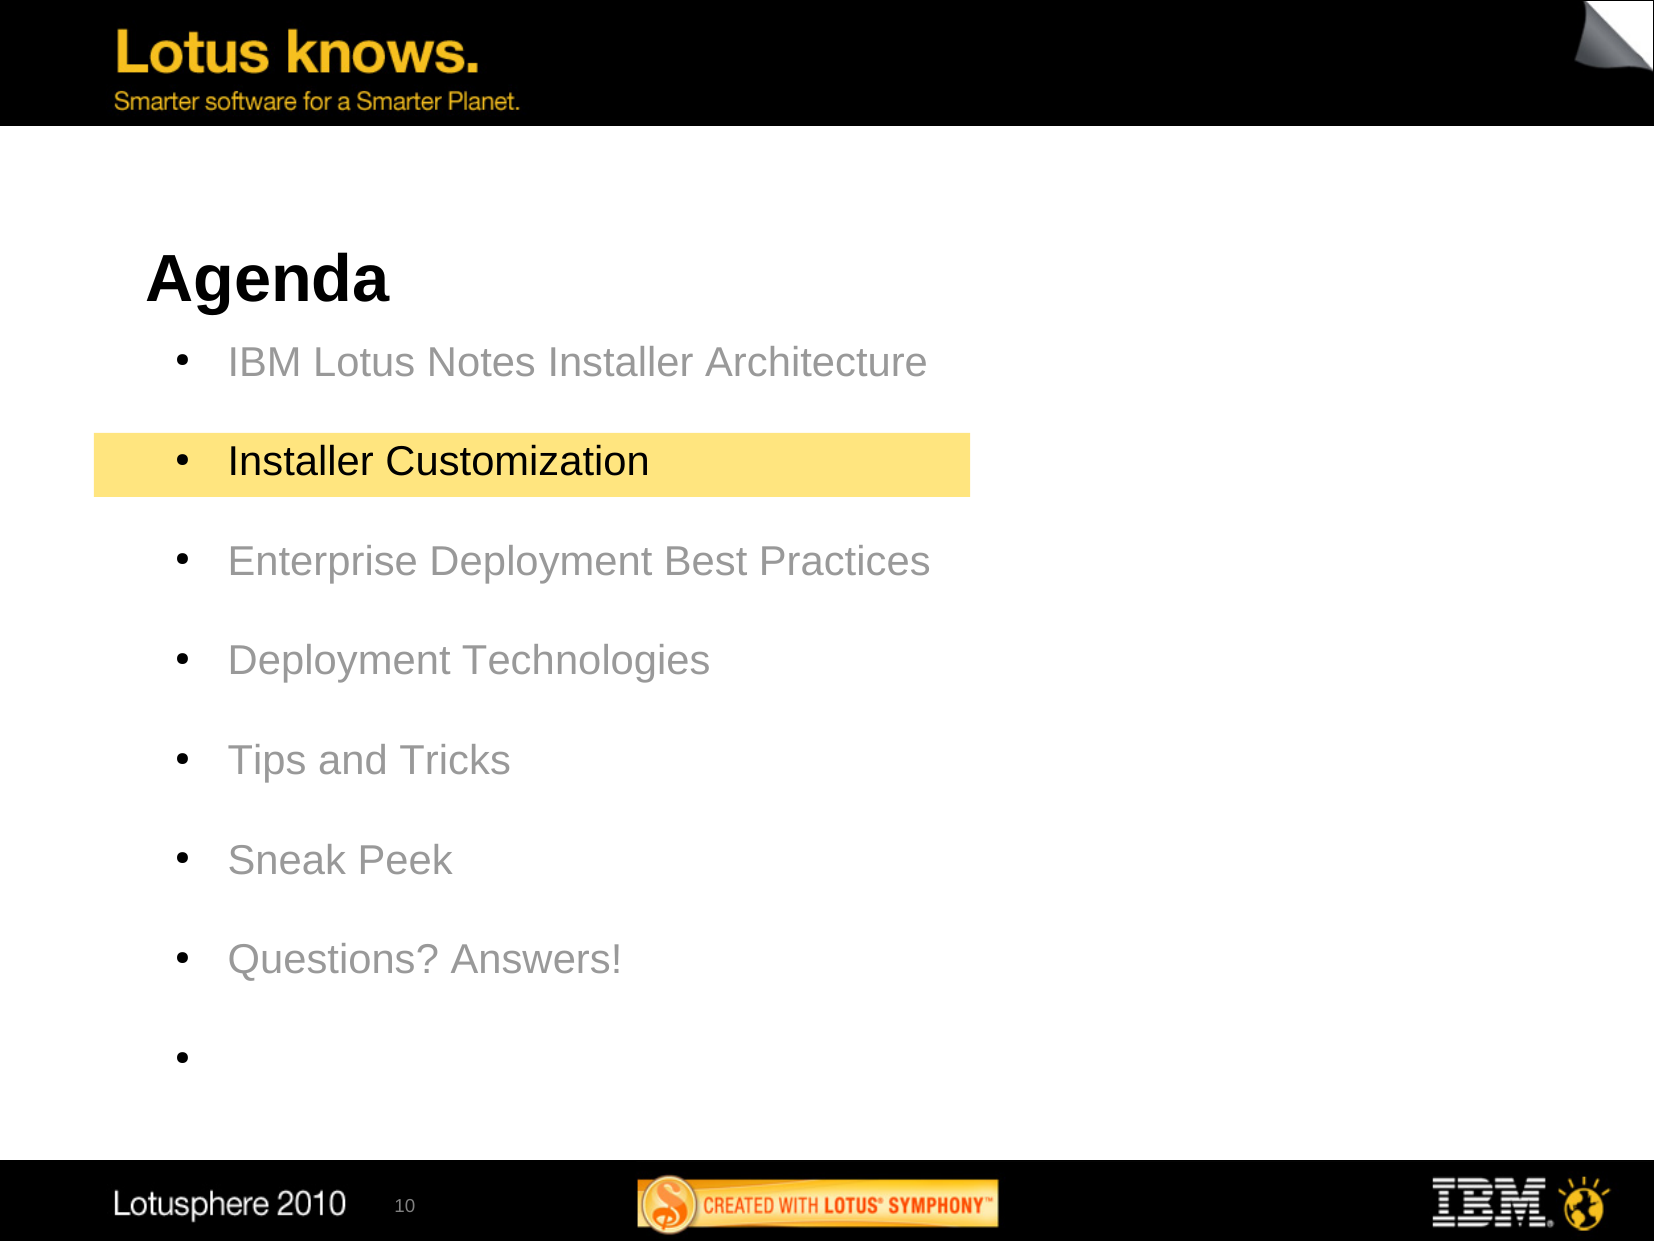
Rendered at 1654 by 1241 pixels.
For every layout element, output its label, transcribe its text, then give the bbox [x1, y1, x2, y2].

list IBM Lotus Notes Installer Architecture Installer Customization Enterprise Deployment Best Practices Deployment Technologies Tips and Tricks Sneak Peek Questions? Answers! [139, 338, 1552, 1111]
title Agenda [145, 144, 1513, 316]
text_box [94, 433, 139, 497]
picture [1, 1, 1653, 125]
picture [1, 1161, 1653, 1241]
